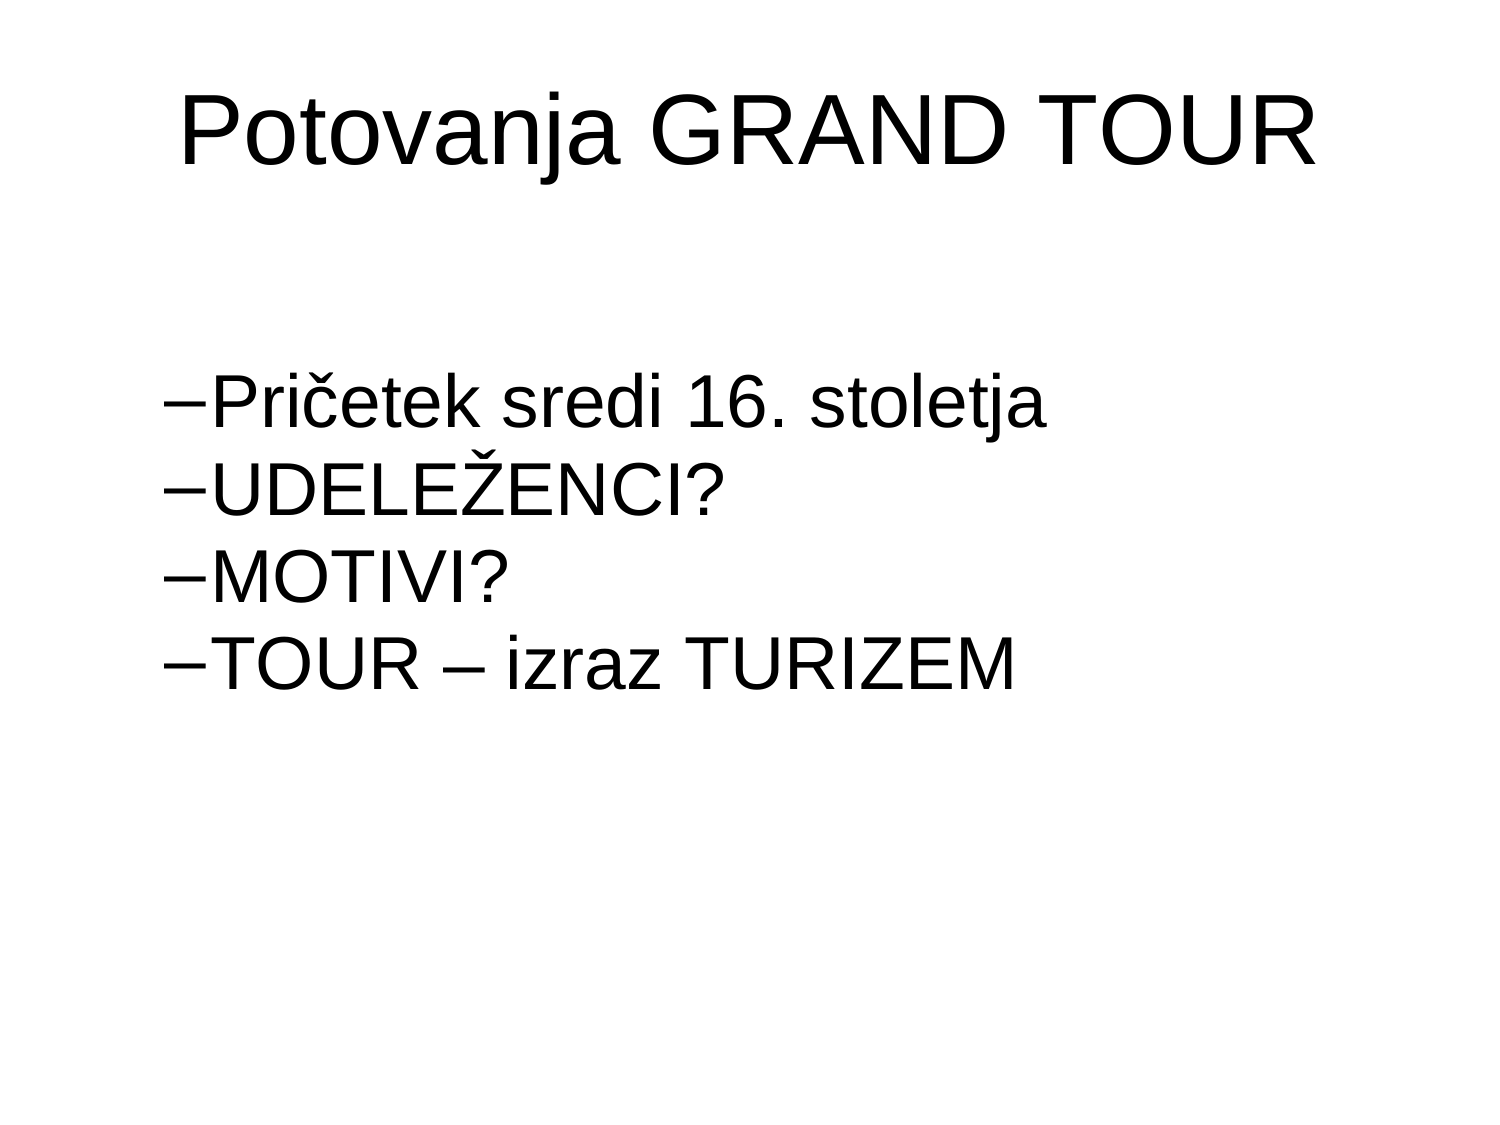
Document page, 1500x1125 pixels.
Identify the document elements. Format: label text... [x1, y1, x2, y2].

list Pričetek sredi 16. stoletja UDELEŽENCI? MOTIVI? TOUR – izraz TURIZEM [75, 361, 1424, 1005]
title Potovanja GRAND TOUR [75, 21, 1424, 257]
